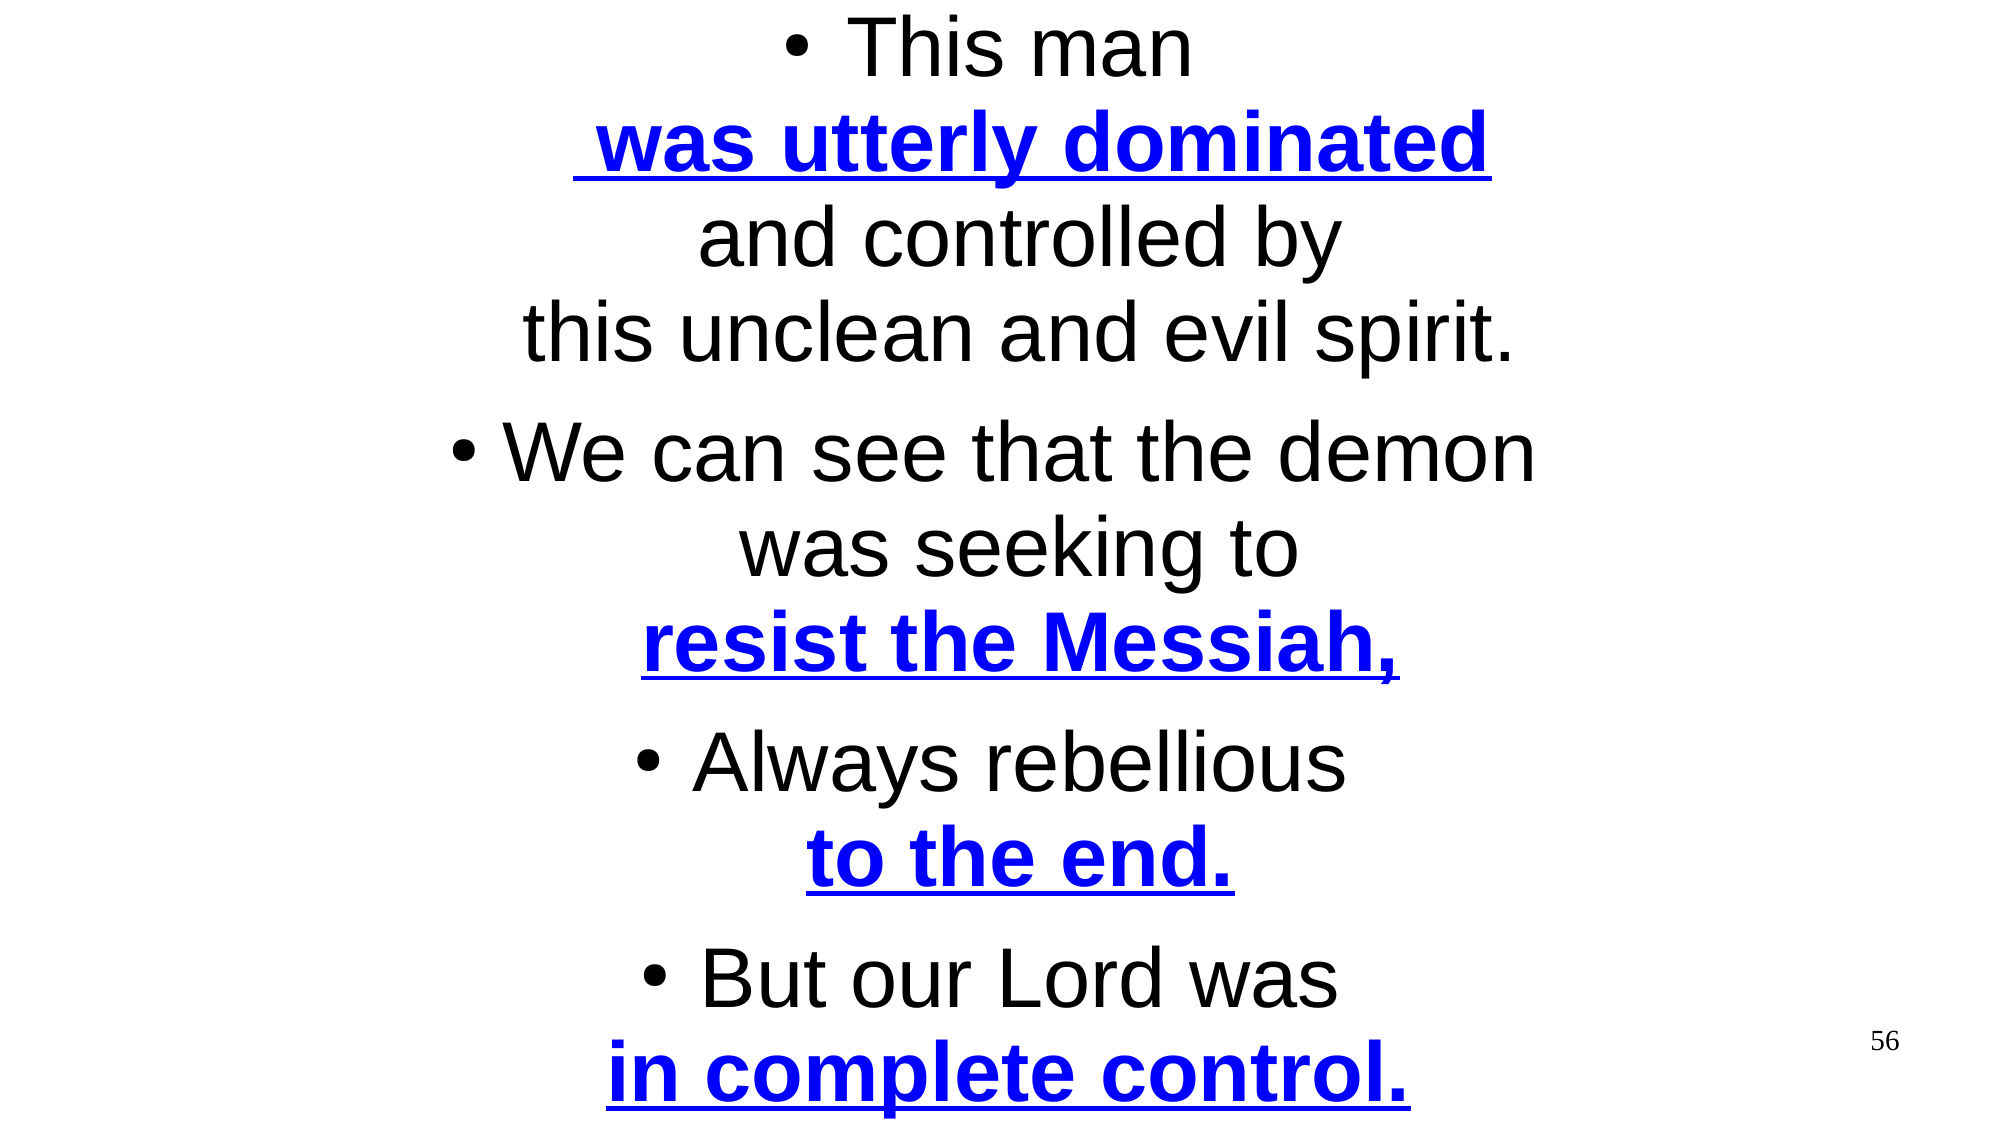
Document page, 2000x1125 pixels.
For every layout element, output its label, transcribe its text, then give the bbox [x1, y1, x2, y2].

list This man was utterly dominated and controlled by this unclean and evil spirit. We can see that the demon was seeking to resist the Messiah, Always rebellious to the end. But our Lord was in complete control. [0, 0, 1996, 1123]
